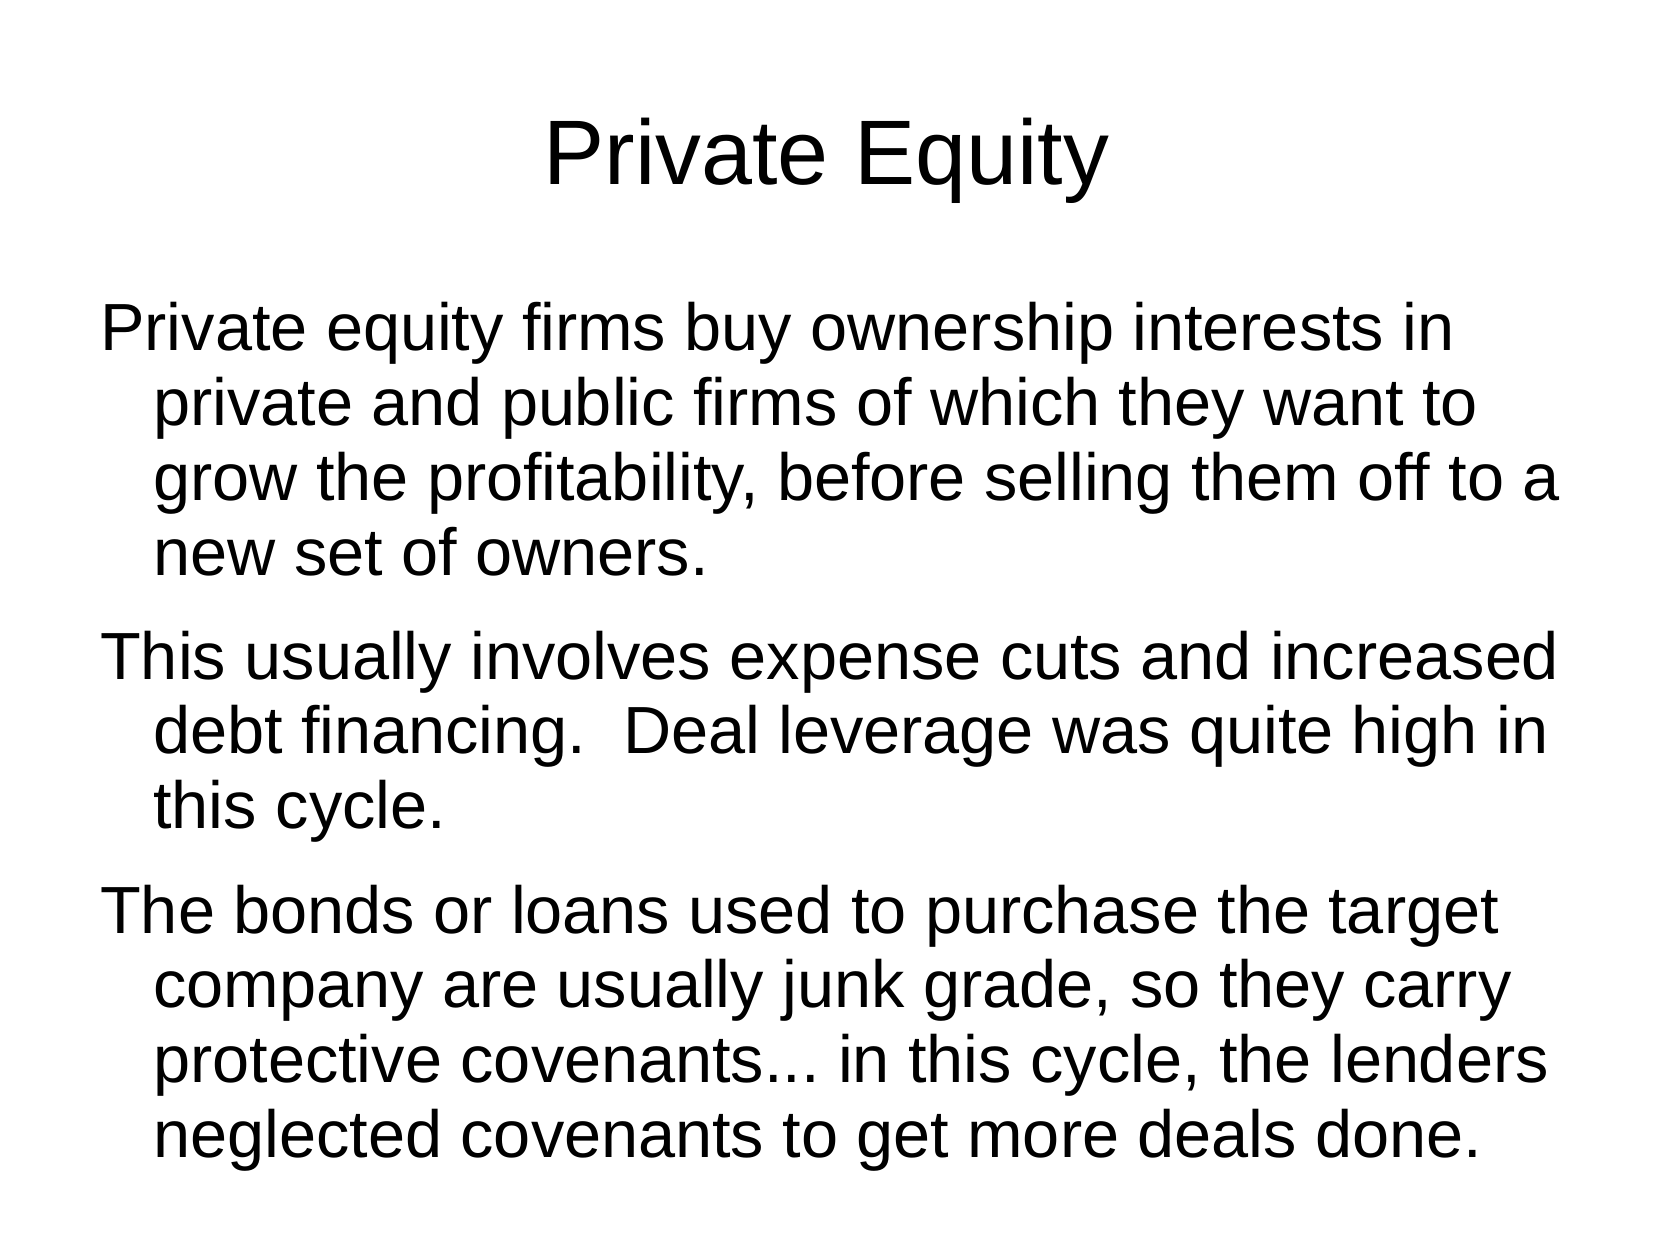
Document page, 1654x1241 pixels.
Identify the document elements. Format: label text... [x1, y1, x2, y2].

title Private Equity [82, 56, 1571, 250]
list Private equity firms buy ownership interests in private and public firms of which they want to grow the profitability, before selling them off to a new set of owners. This usually involves expense cuts and increased debt financing. Deal leverage was quite high in this cycle. The bonds or loans used to purchase the target company are usually junk grade, so they carry protective covenants... in this cycle, the lenders neglected covenants to get more deals done. [82, 290, 1571, 1172]
